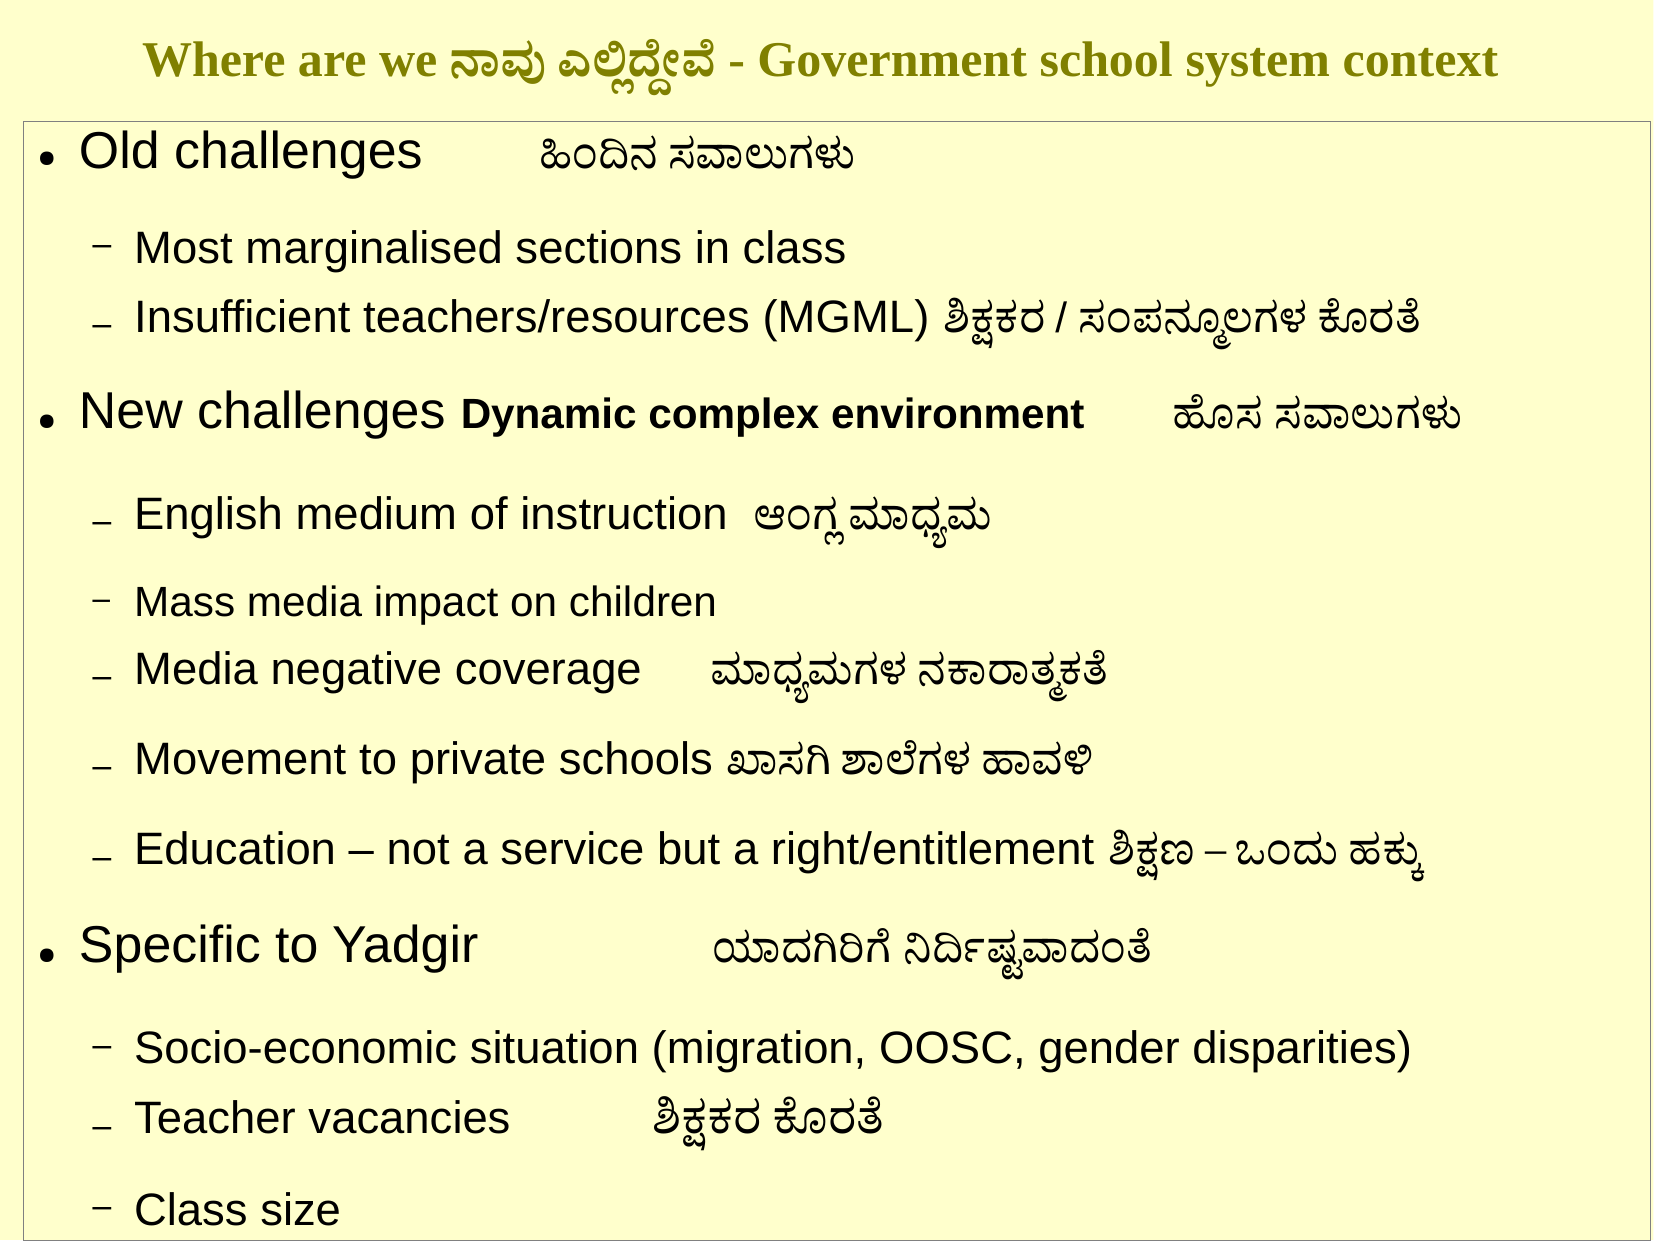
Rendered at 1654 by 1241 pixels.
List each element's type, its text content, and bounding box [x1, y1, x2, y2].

list Old challenges ಹಿಂದಿನ ಸವಾಲುಗಳು Most marginalised sections in class Insufficient teachers/resources (MGML) ಶಿಕ್ಷಕರ / ಸಂಪನ್ಮೂಲಗಳ ಕೊರತೆ New challenges Dynamic complex environment ಹೊಸ ಸವಾಲುಗಳು English medium of instruction ಆಂಗ್ಲ ಮಾಧ್ಯಮ Mass media impact on children Media negative coverage ಮಾಧ್ಯಮಗಳ ನಕಾರಾತ್ಮಕತೆ Movement to private schools ಖಾಸಗಿ ಶಾಲೆಗಳ ಹಾವಳಿ Education – not a service but a right/entitlement ಶಿಕ್ಷಣ – ಒಂದು ಹಕ್ಕು Specific to Yadgir ಯಾದಗಿರಿಗೆ ನಿರ್ದಿಷ್ಟವಾದಂತೆ Socio-economic situation (migration, OOSC, gender disparities) Teacher vacancies ಶಿಕ್ಷಕರ ಕೊರತೆ Class size [23, 121, 1651, 1241]
title Where are we ನಾವು ಎಲ್ಲಿದ್ದೇವೆ - Government school system context [82, 19, 1571, 121]
